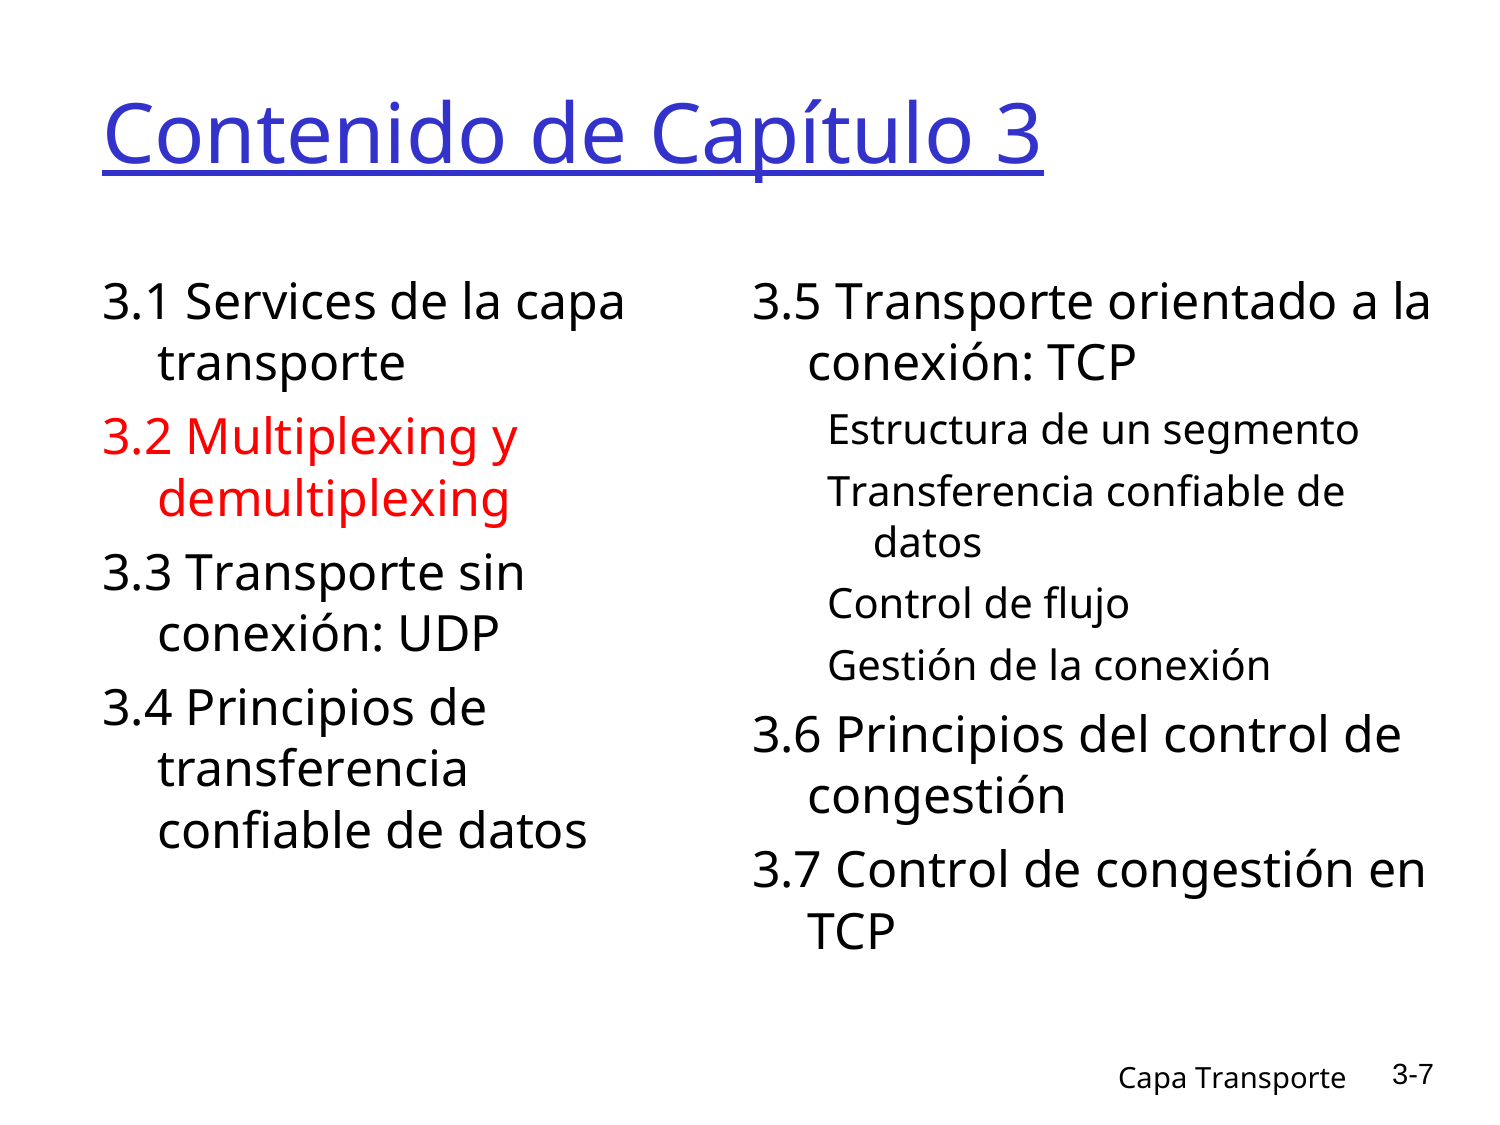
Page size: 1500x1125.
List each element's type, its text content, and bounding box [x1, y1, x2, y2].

title Contenido de Capítulo 3 [87, 37, 1363, 225]
list 3.1 Services de la capa transporte 3.2 Multiplexing y demultiplexing 3.3 Transporte sin conexión: UDP 3.4 Principios de transferencia confiable de datos [87, 262, 713, 1026]
list 3.5 Transporte orientado a la conexión: TCP Estructura de un segmento Transferencia confiable de datos Control de flujo Gestión de la conexión 3.6 Principios del control de congestión 3.7 Control de congestión en TCP [737, 262, 1463, 1026]
